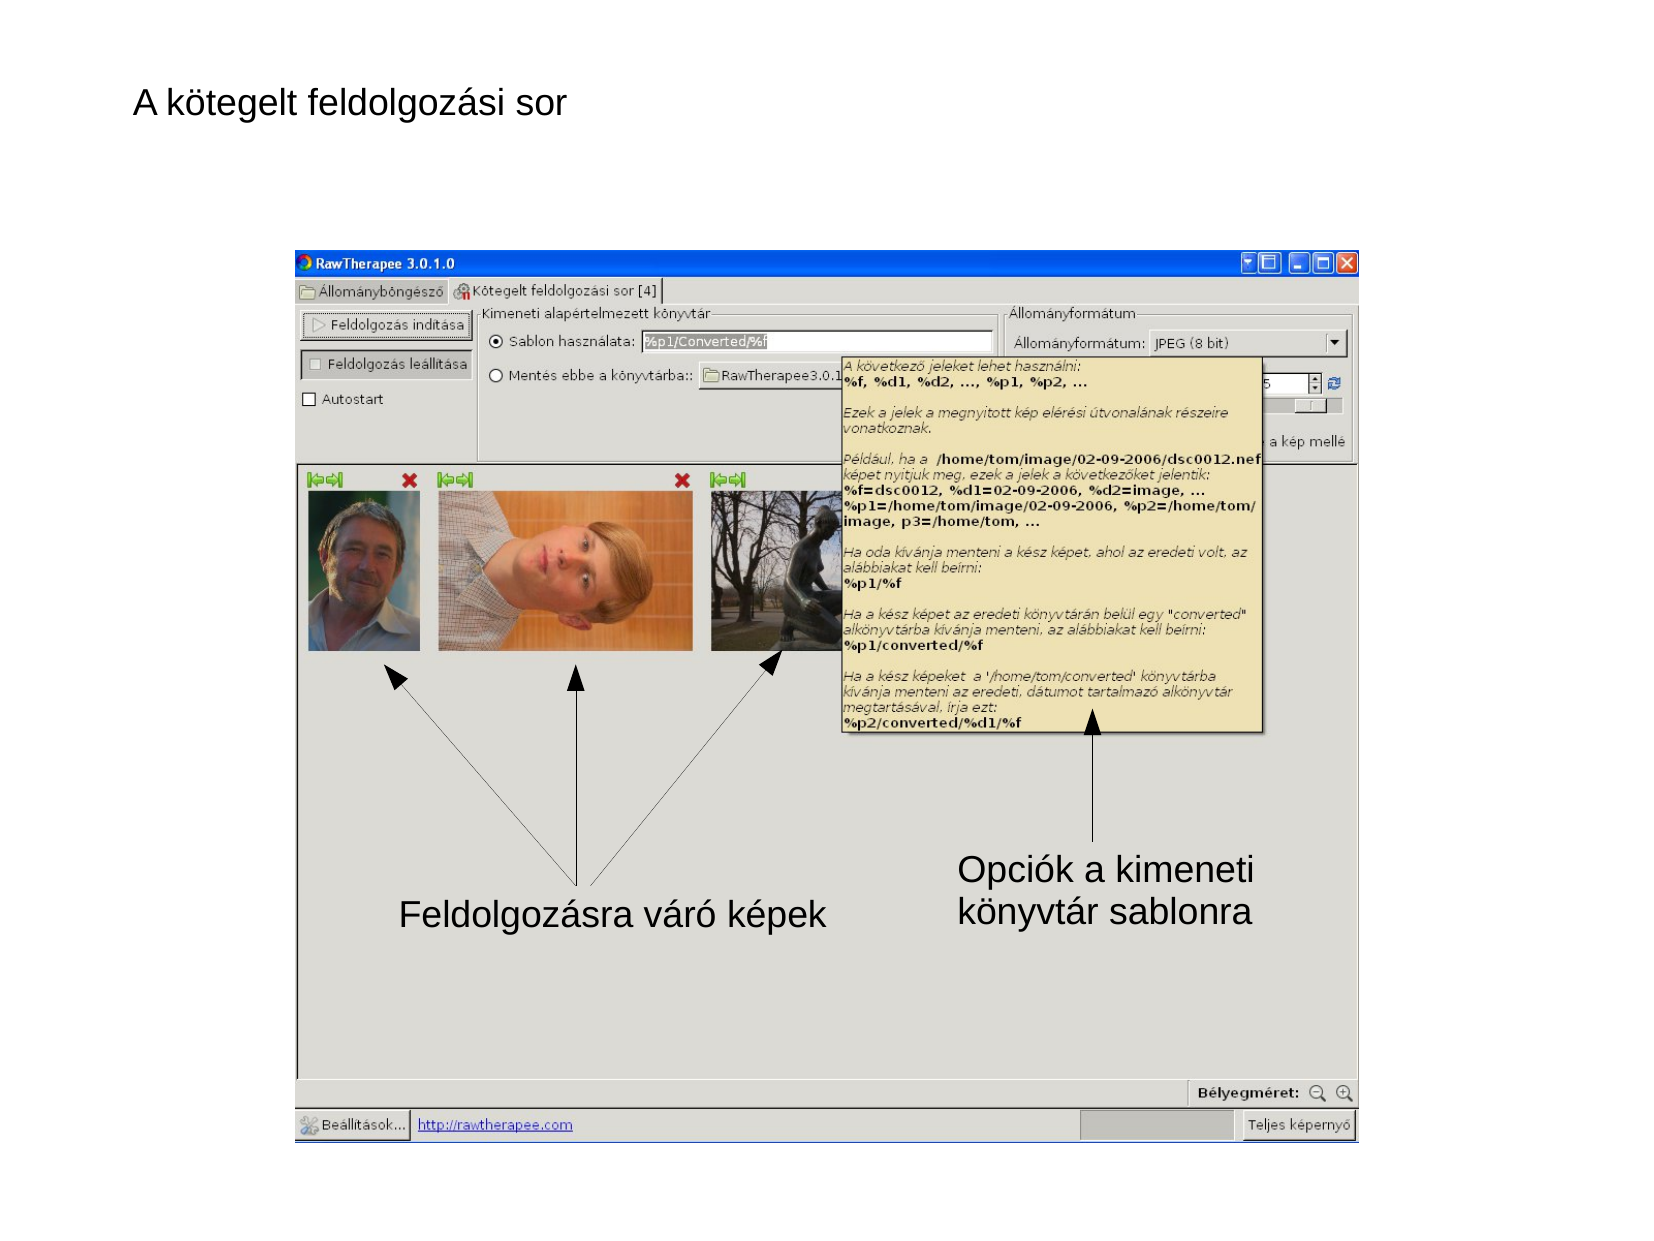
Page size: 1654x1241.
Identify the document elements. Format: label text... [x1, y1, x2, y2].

picture [295, 250, 1359, 1143]
text_box A kötegelt feldolgozási sor [118, 73, 583, 131]
text_box Feldolgozásra váró képek [383, 885, 842, 943]
text_box Opciók a kimeneti könyvtár sablonra [942, 841, 1270, 941]
